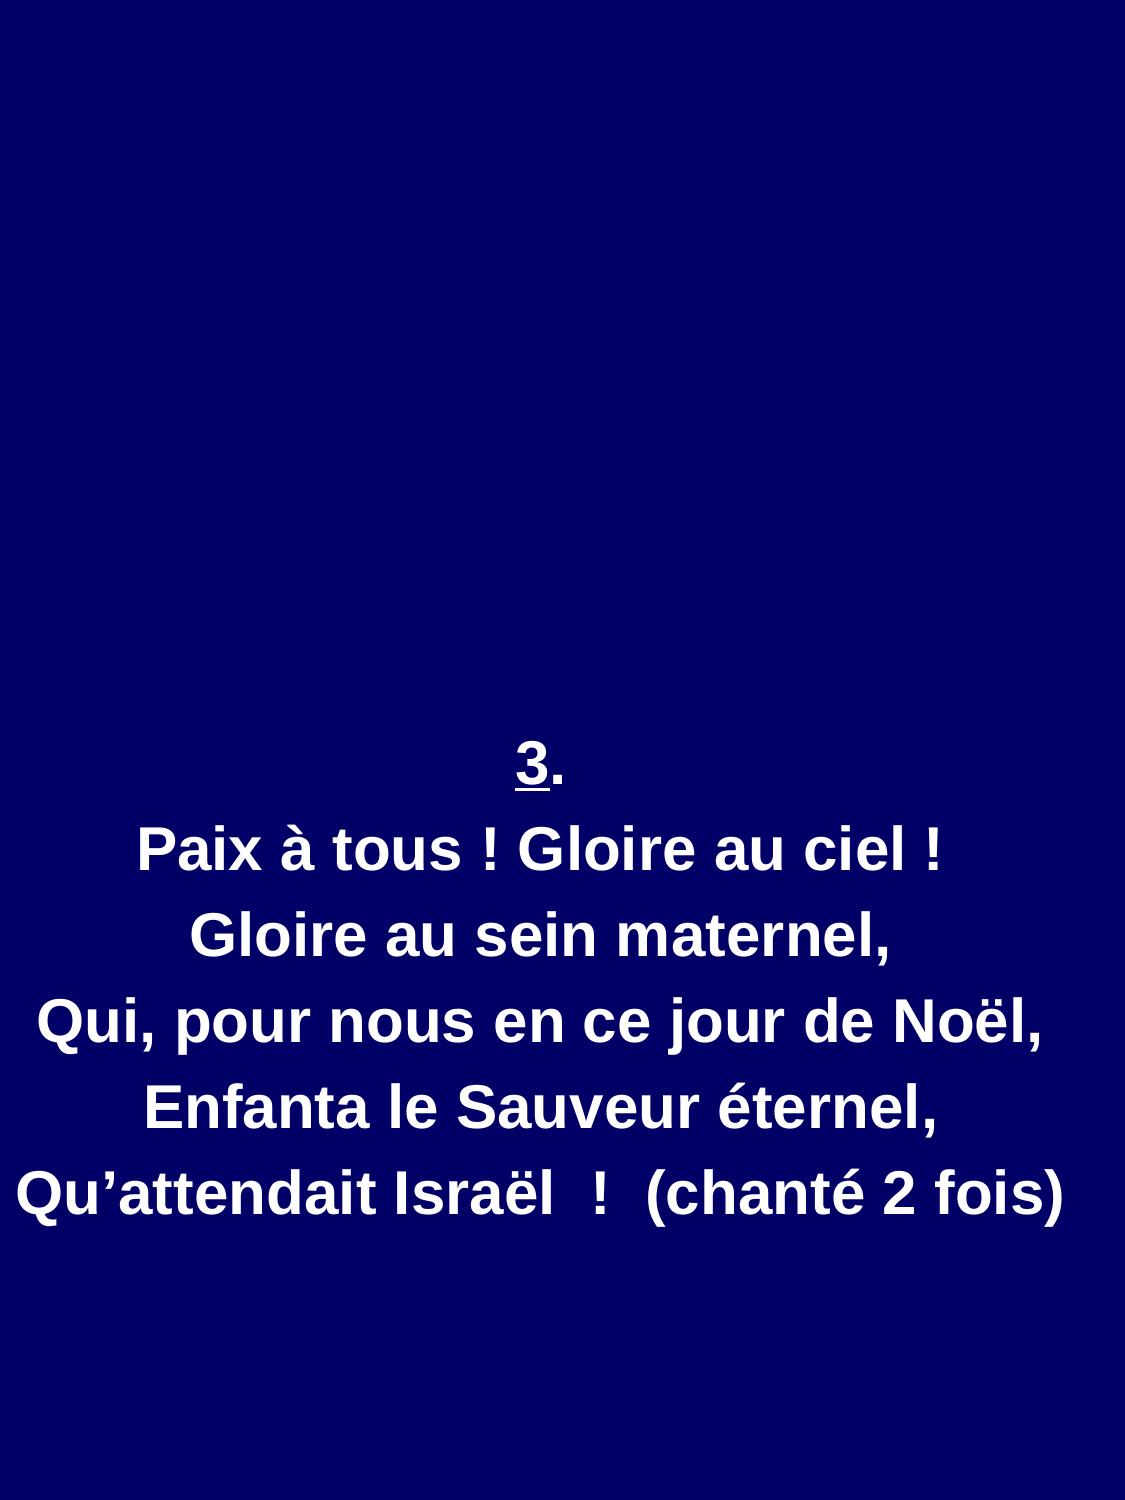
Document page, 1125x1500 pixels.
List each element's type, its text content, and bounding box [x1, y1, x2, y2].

list 3. Paix à tous ! Gloire au ciel ! Gloire au sein maternel, Qui, pour nous en ce jour de Noël, Enfanta le Sauveur éternel, Qu’attendait Israël ! (chanté 2 fois) [0, 714, 1083, 1340]
